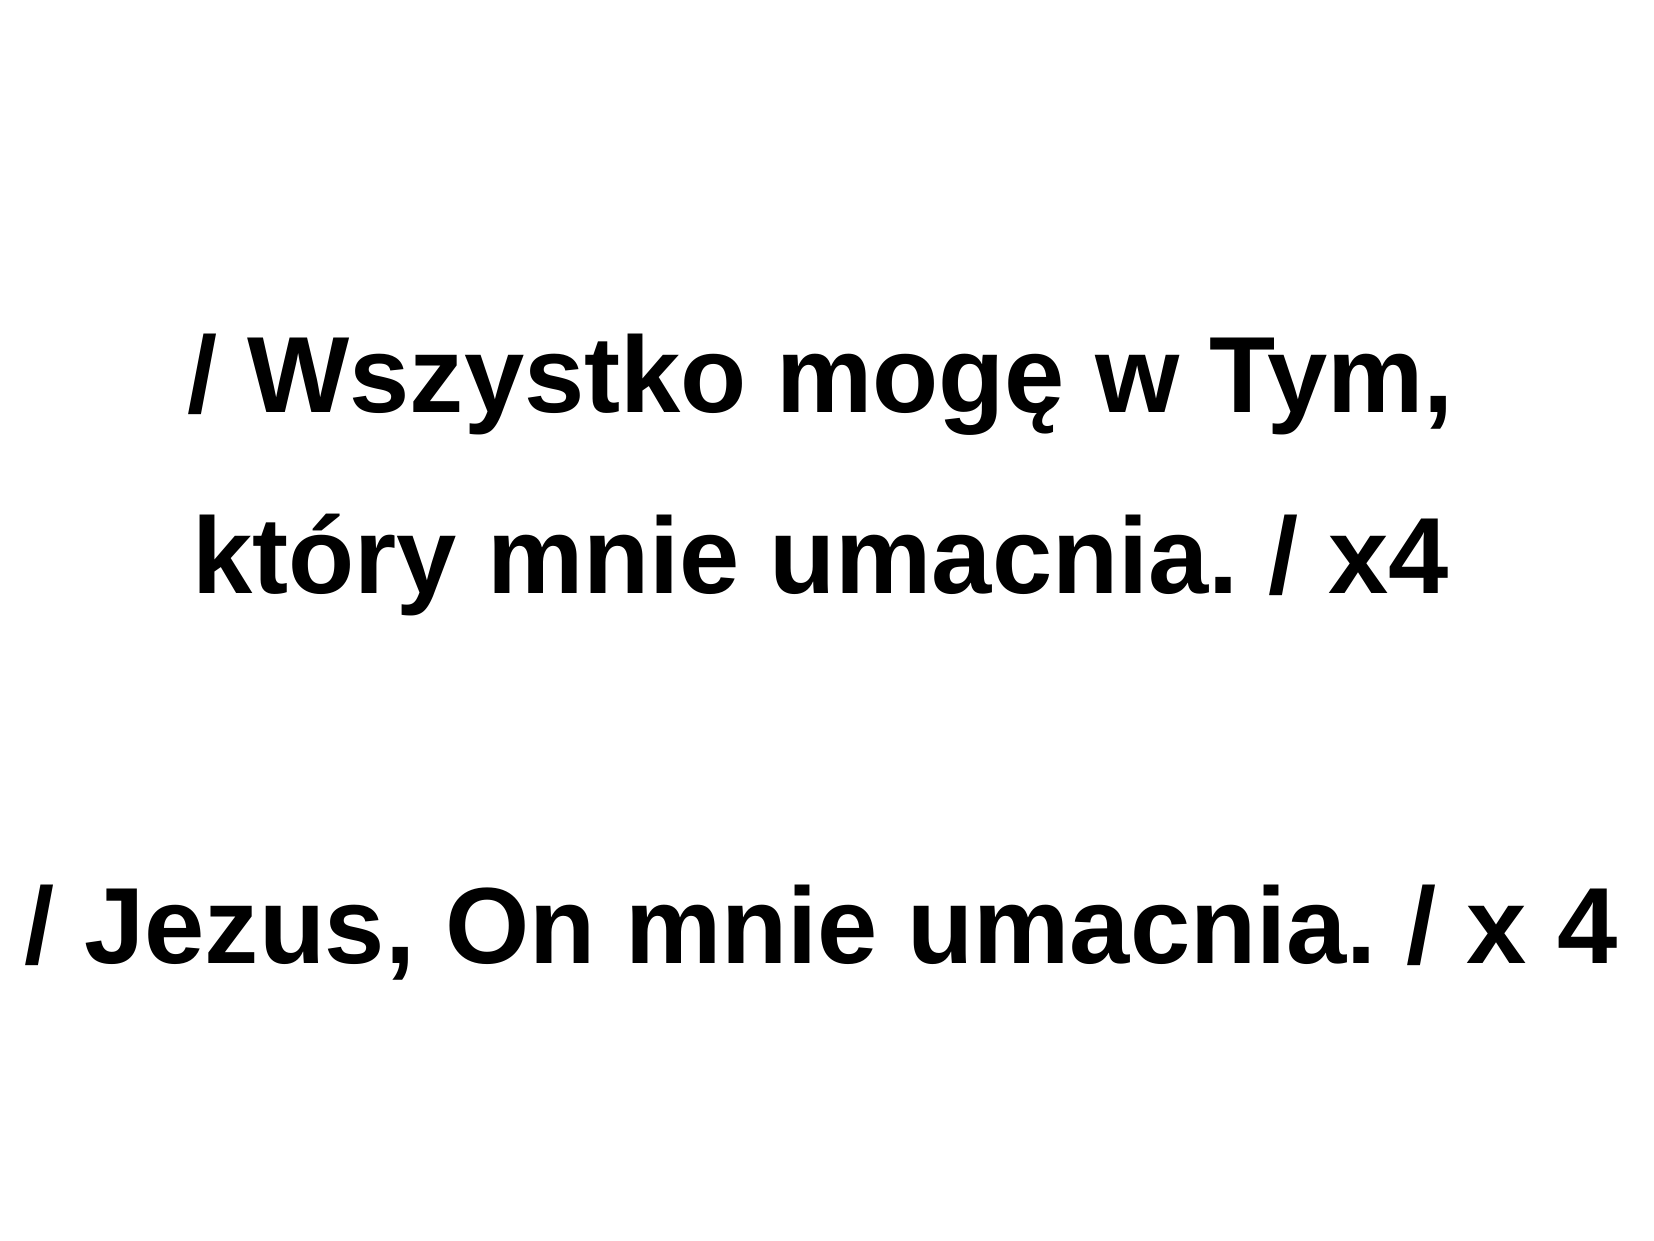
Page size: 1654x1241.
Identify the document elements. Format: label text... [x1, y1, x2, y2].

subtitle / Wszystko mogę w Tym, który mnie umacnia. / x4 / Jezus, On mnie umacnia. / x 4 [0, 0, 1642, 1241]
